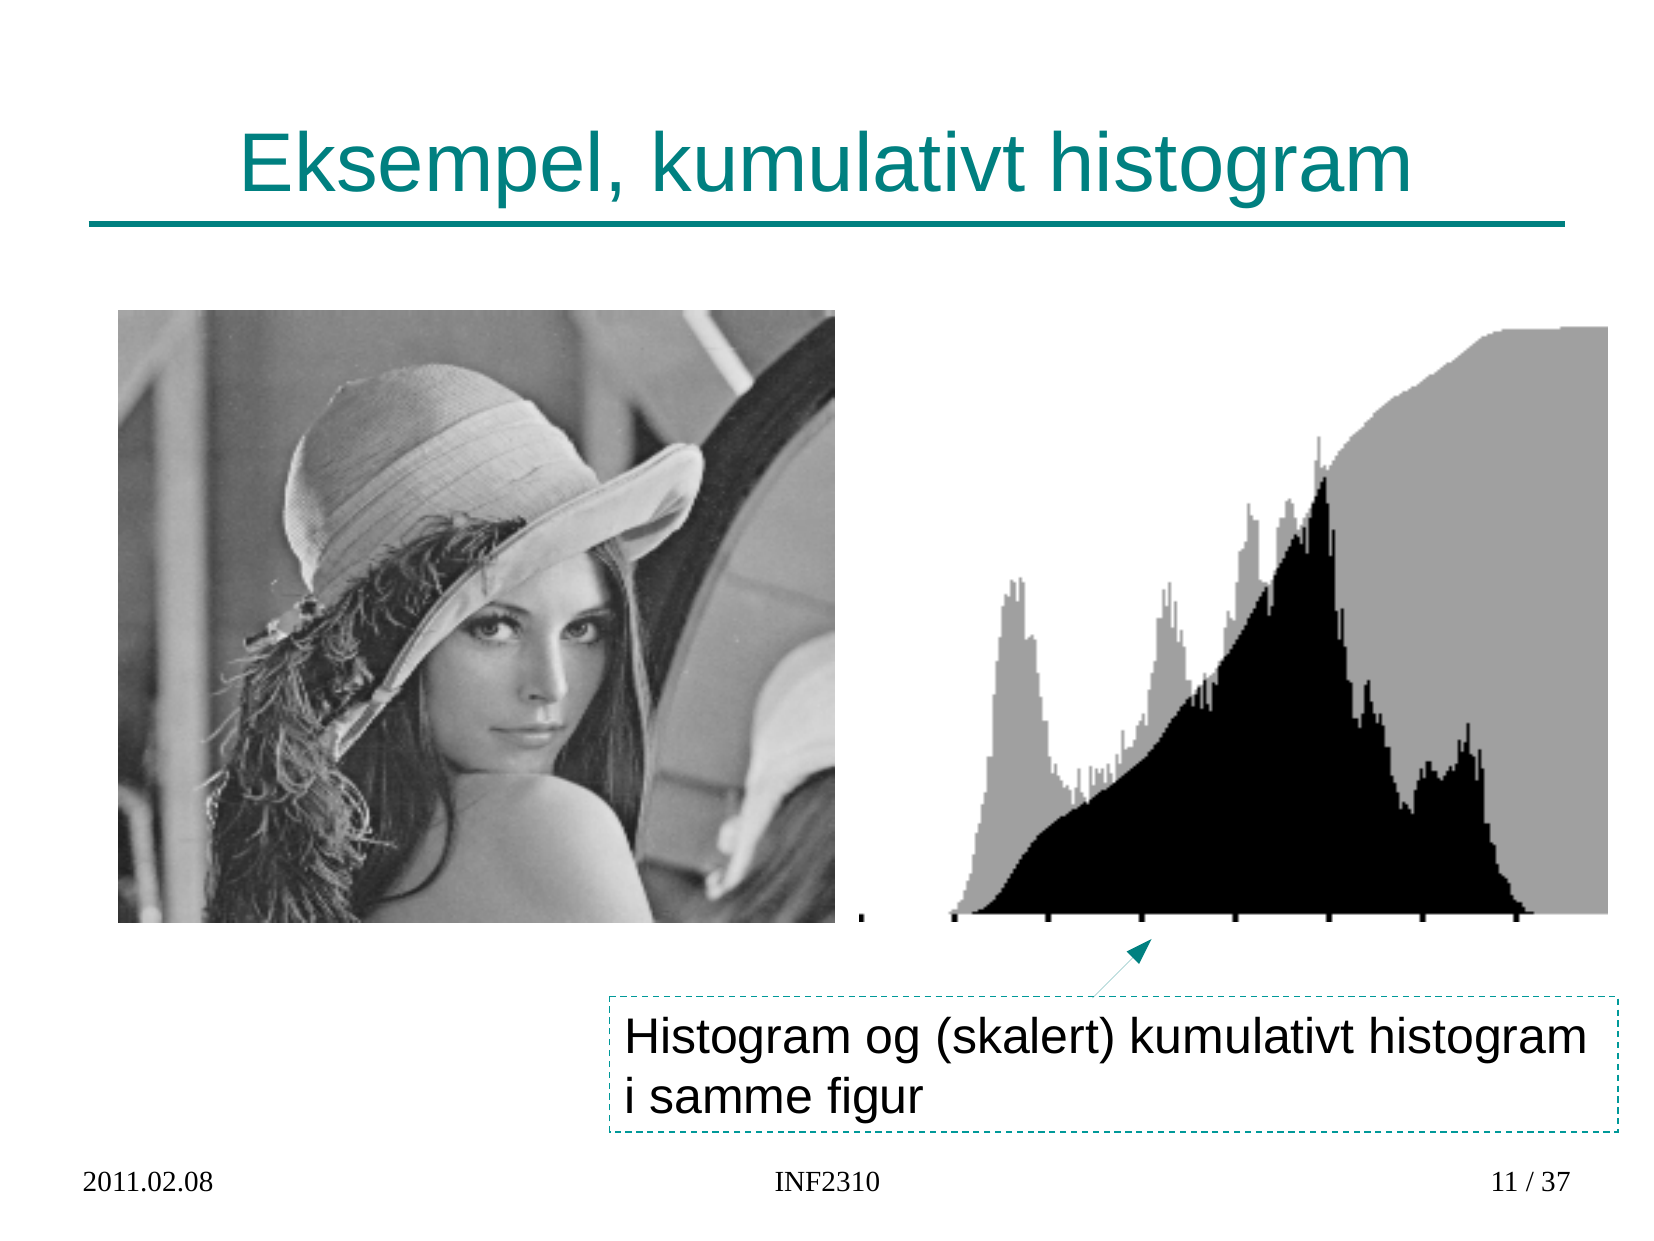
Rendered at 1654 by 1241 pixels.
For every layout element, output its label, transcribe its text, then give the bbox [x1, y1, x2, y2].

title Eksempel, kumulativt histogram [123, 68, 1530, 249]
picture [859, 325, 1608, 922]
picture [118, 310, 835, 923]
text_box Histogram og (skalert) kumulativt histogram i samme figur [609, 996, 1618, 1132]
